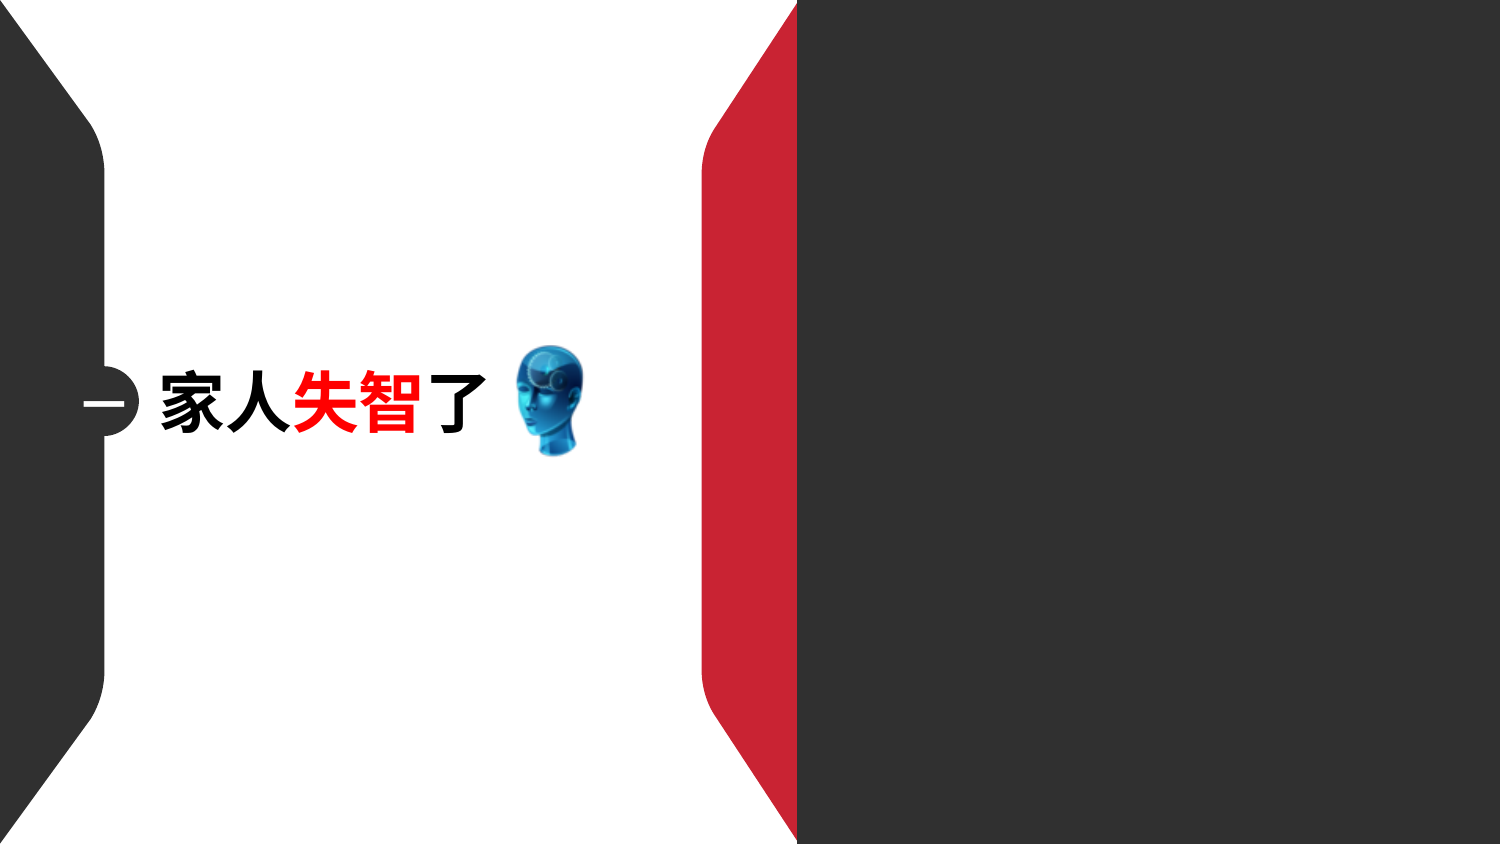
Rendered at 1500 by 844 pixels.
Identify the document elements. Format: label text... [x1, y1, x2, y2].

text_box 家人失智了 [144, 353, 492, 448]
picture [492, 344, 605, 458]
text_box 一 [67, 370, 142, 439]
text_box [701, 0, 1500, 844]
text_box [0, 0, 120, 844]
